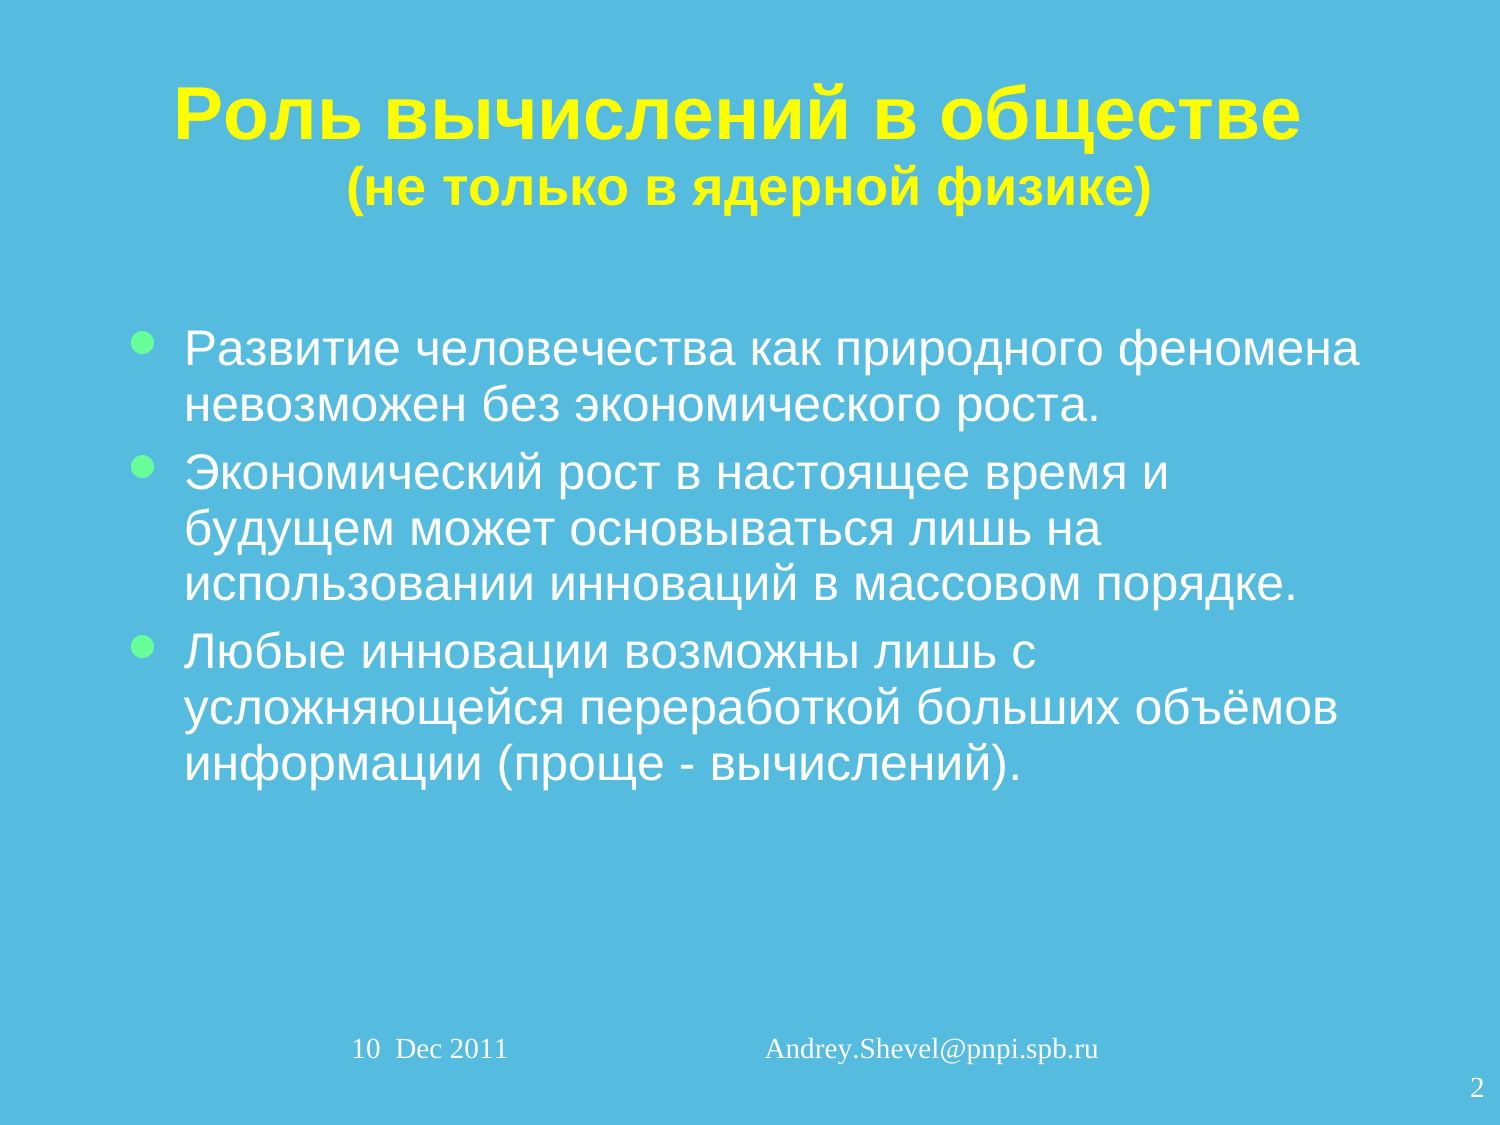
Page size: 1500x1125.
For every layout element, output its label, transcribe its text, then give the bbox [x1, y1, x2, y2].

list Развитие человечества как природного феномена невозможен без экономического роста. Экономический рост в настоящее время и будущем может основываться лишь на использовании инноваций в массовом порядке. Любые инновации возможны лишь с усложняющейся переработкой больших объёмов информации (проще - вычислений). [112, 312, 1388, 988]
title Роль вычислений в обществе (не только в ядерной физике) [112, 37, 1388, 225]
